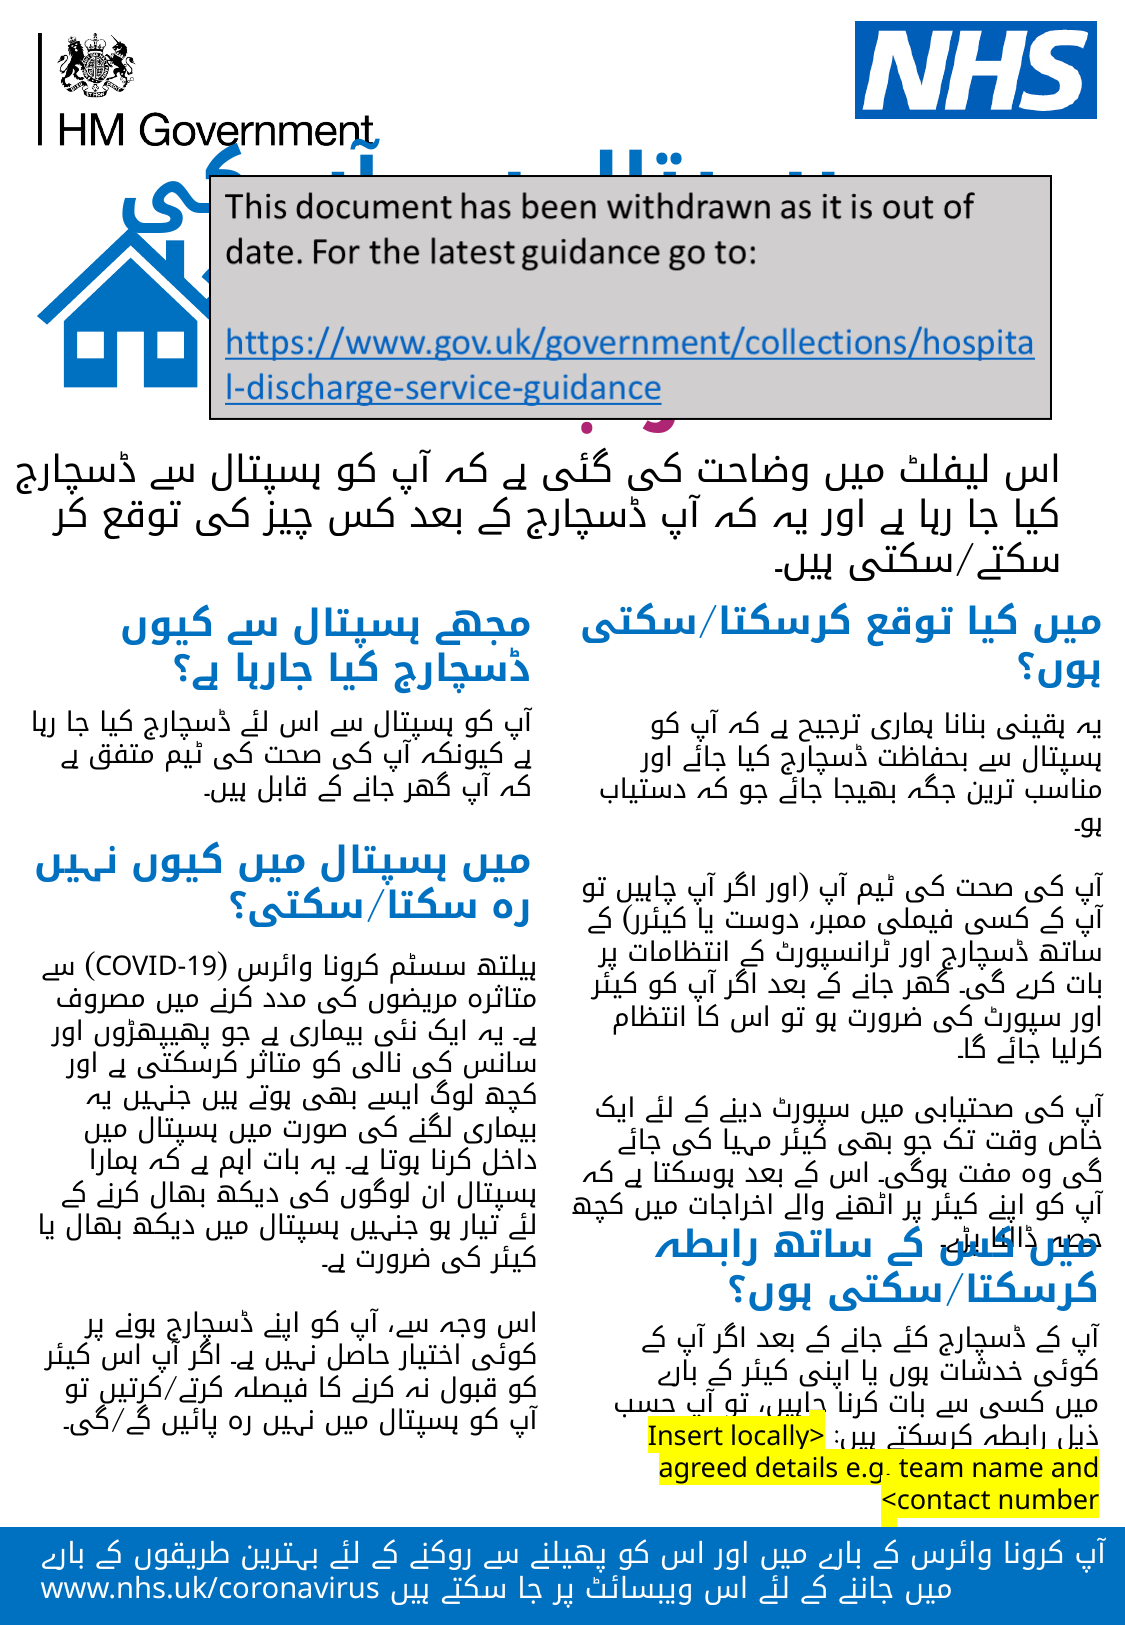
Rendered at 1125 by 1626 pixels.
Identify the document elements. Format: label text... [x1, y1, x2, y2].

text_box میں کیا توقع کرسکتا/سکتی ہوں؟ یہ ہقینی بنانا ہماری ترجیح ہے کہ آپ کو ہسپتال سے بحفاظت ڈسچارج کیا جائے اور مناسب ترین جگہ بھیجا جائے جو کہ دستیاب ہو۔ آپ کی صحت کی ٹیم آپ (اور اگر آپ چاہیں تو آپ کے کسی فیملی ممبر، دوست یا کیئرر) کے ساتھ ڈسچارج اور ٹرانسپورٹ کے انتظامات پر بات کرے گی۔ گھر جانے کے بعد اگر آپ کو کیئر اور سپورٹ کی ضرورت ہو تو اس کا انتظام کرلیا جائے گا۔ آپ کی صحتیابی میں سپورٹ دینے کے لئے ایک خاص وقت تک جو بھی کیئر مہیا کی جائے گی وہ مفت ہوگی۔ اس کے بعد ہوسکتا ہے کہ آپ کو اپنے کیئر پر اٹھنے والے اخراجات میں کچھ حصہ ڈالنا پڑے۔ [555, 589, 1122, 1343]
text_box اس لیفلٹ میں وضاحت کی گئی ہے کہ آپ کو ہسپتال سے ڈسچارج کیا جا رہا ہے اور یہ کہ آپ ڈسچارج کے بعد کس چیز کی توقع کر سکتے/سکتی ہیں۔ [0, 437, 1112, 590]
text_box میں کس کے ساتھ رابطہ کرسکتا/سکتی ہوں؟ آپ کے ڈسچارج کئے جانے کے بعد اگر آپ کے کوئی خدشات ہوں یا اپنی کیئر کے بارے میں کسی سے بات کرنا چاہیں، تو آپ حسب ذیل رابطہ کرسکتے ہیں: <Insert locally agreed details e.g. team name and contact number> [599, 1213, 1122, 1523]
text_box مجھے ہسپتال سے کیوں ڈسچارج کیا جارہا ہے؟ آپ کو ہسپتال سے اس لئے ڈسچارج کیا جا رہا ہے کیونکہ آپ کی صحت کی ٹیم متفق ہے کہ آپ گھر جانے کے قابل ہیں۔ میں ہسپتال میں کیوں نہیں رہ سکتا/سکتی؟ [15, 591, 555, 1034]
text_box ہیلتھ سسٹم کرونا وائرس (COVID-19) سے متاثرہ مریضوں کی مدد کرنے میں مصروف ہے۔ یہ ایک نئی بیماری ہے جو پھیپھڑوں اور سانس کی نالی کو متاثر کرسکتی ہے اور کچھ لوگ ایسے بھی ہوتے ہیں جنہیں یہ بیماری لگنے کی صورت میں ہسپتال میں داخل کرنا ہوتا ہے۔ یہ بات اہم ہے کہ ہمارا ہسپتال ان لوگوں کی دیکھ بھال کرنے کے لئے تیار ہو جنہیں ہسپتال میں دیکھ بھال یا کیئر کی ضرورت ہے۔ اس وجہ سے، آپ کو اپنے ڈسچارج ہونے پر کوئی اختیار حاصل نہیں ہے۔ اگر آپ اس کیئر کو قبول نہ کرنے کا فیصلہ کرتے/کرتیں تو آپ کو ہسپتال میں نہیں رہ پائیں گے/گی۔ [23, 940, 556, 1443]
text_box ہسپتال سے آپ کی چھٹی(ڈسچارج): گھر جانا [102, 123, 1113, 442]
picture [22, 170, 1058, 433]
